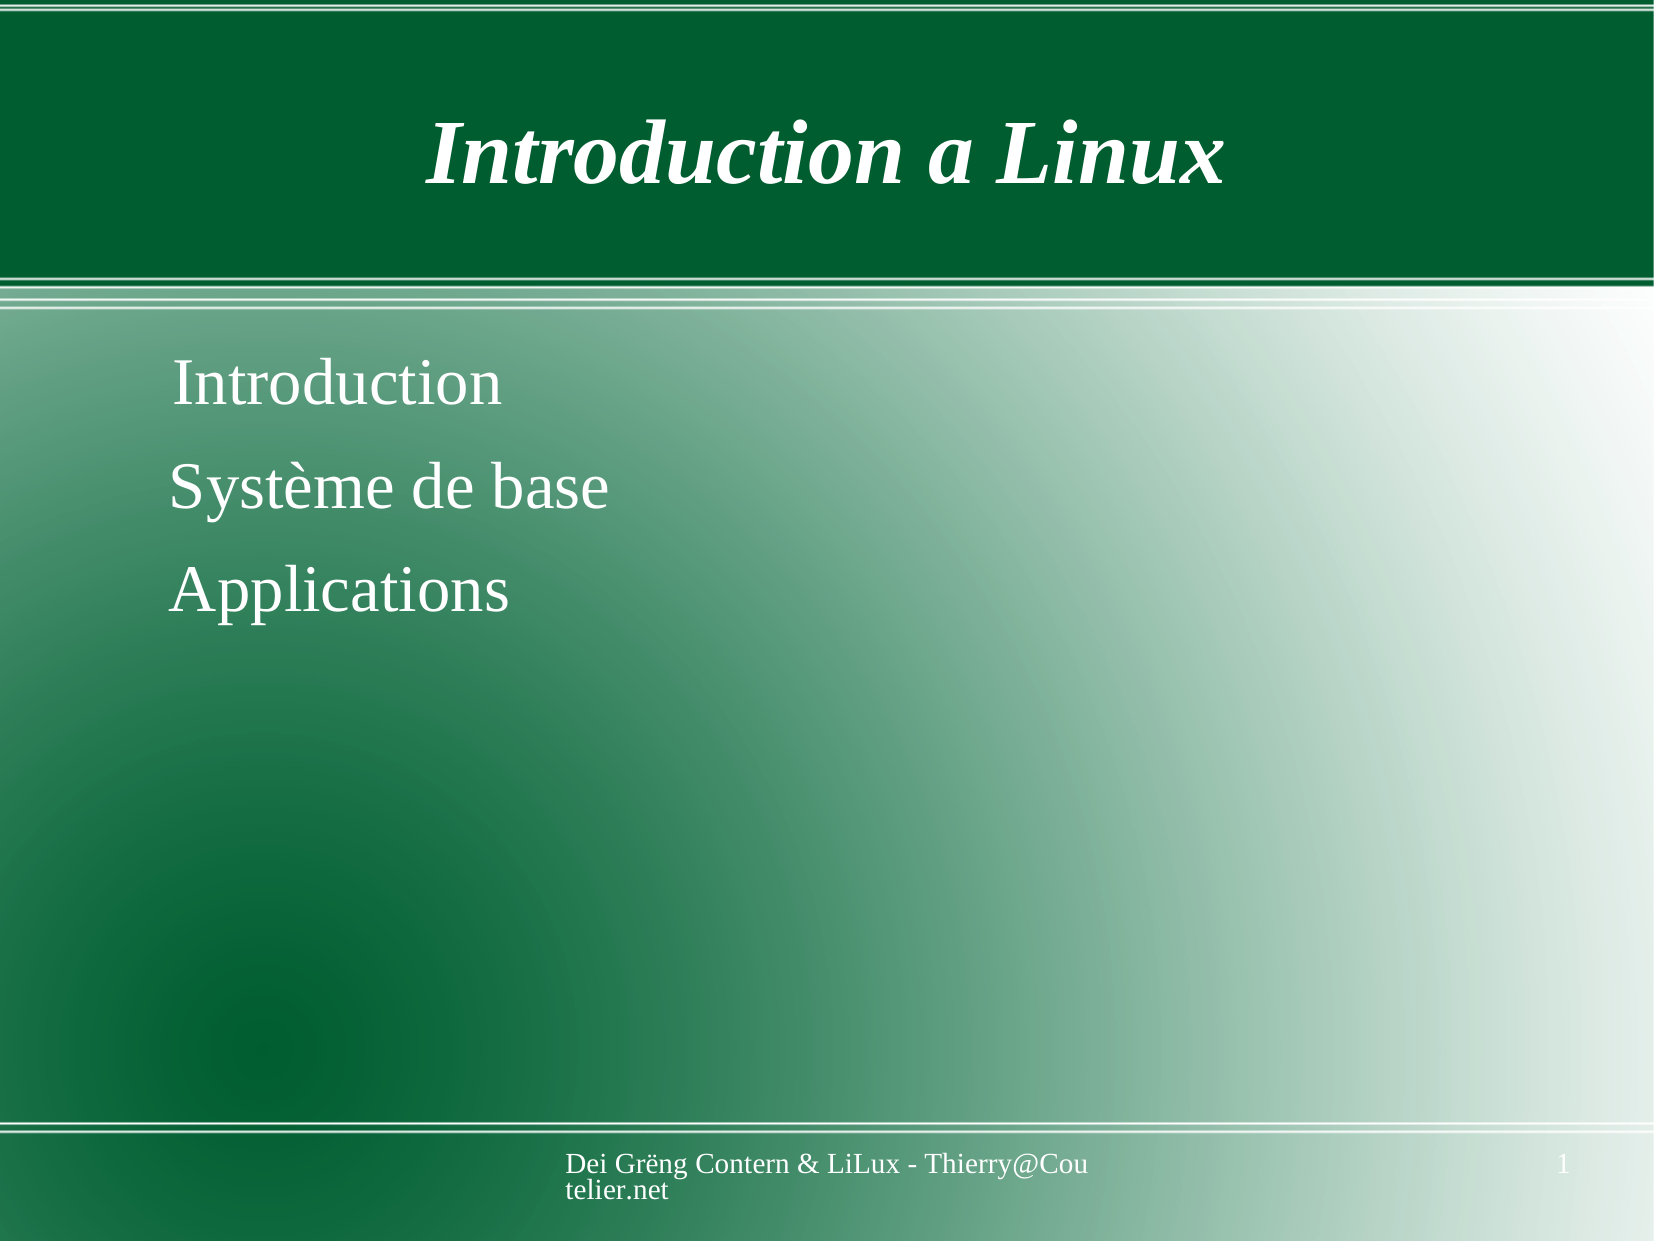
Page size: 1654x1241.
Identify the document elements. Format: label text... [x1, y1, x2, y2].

list Introduction Système de base Applications [101, 345, 1591, 1044]
title Introduction a Linux [82, 56, 1571, 250]
picture [0, 0, 1654, 1241]
